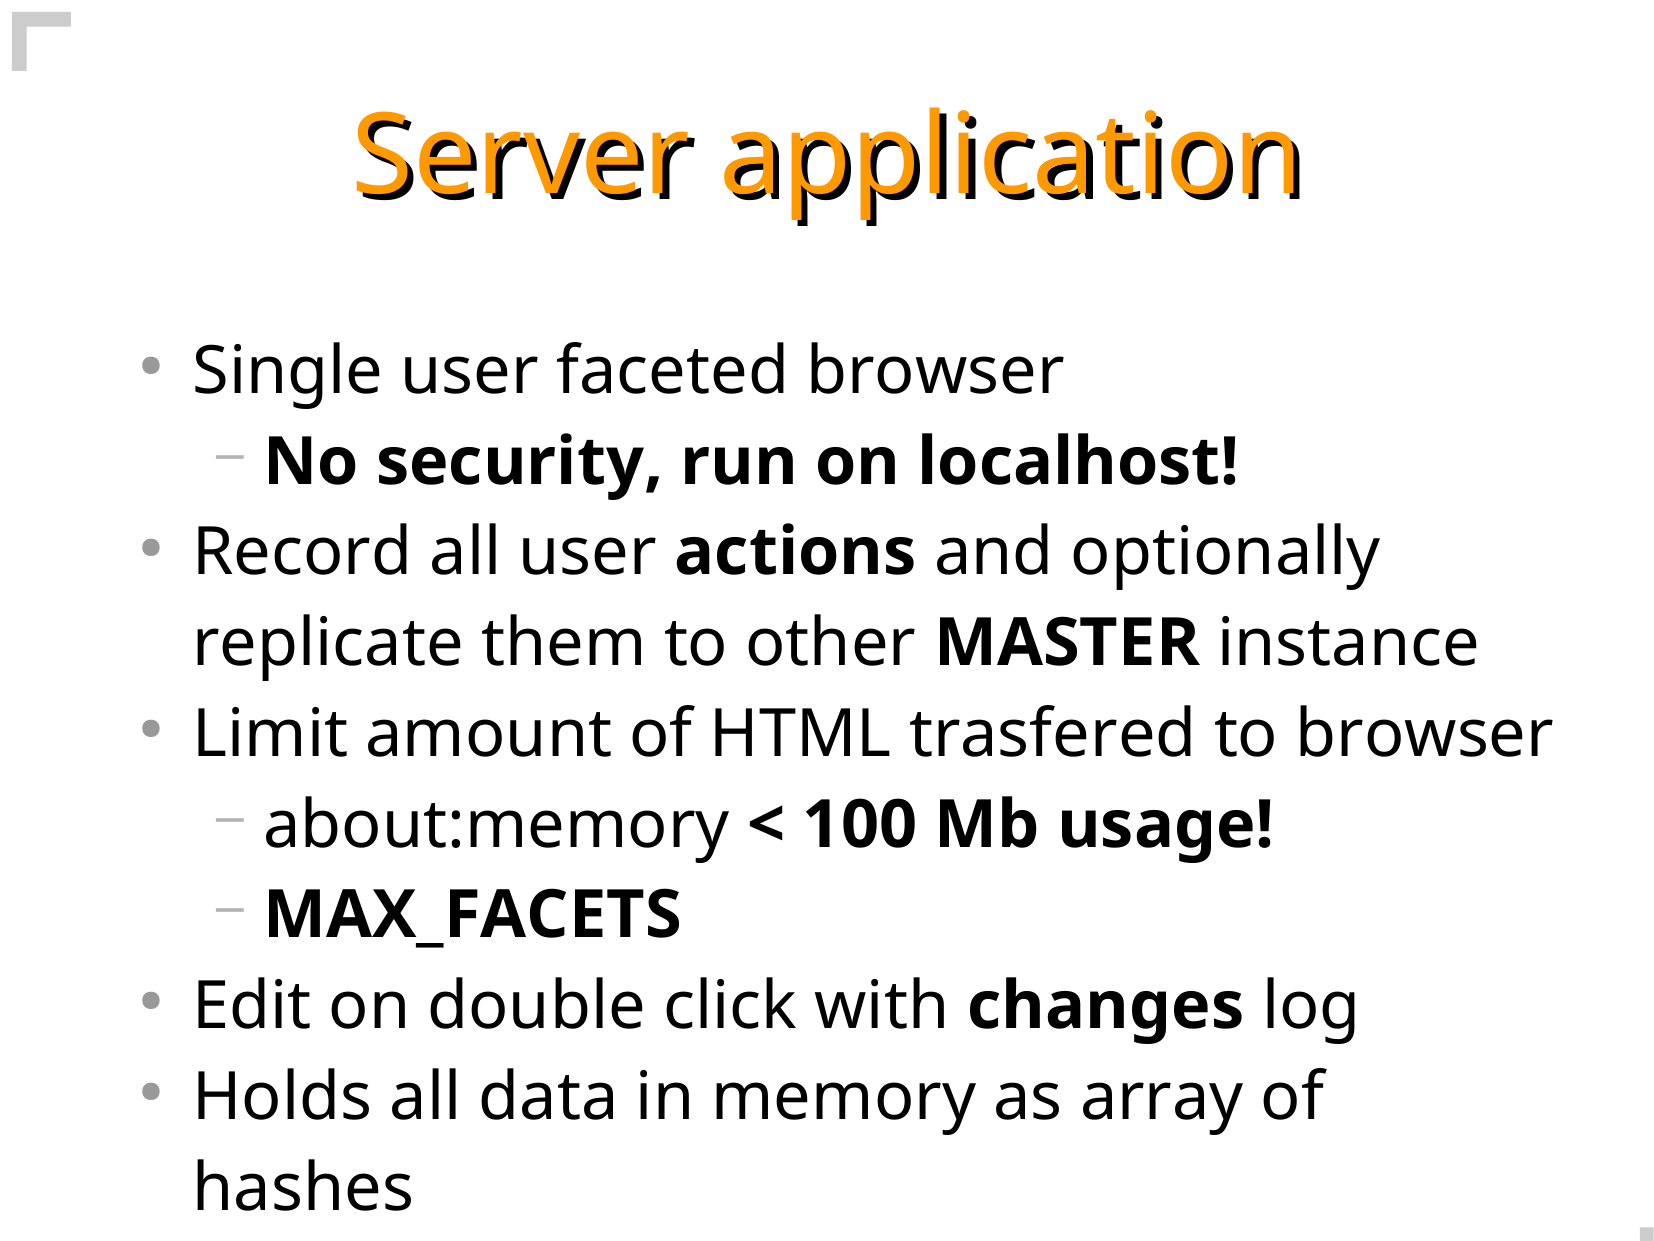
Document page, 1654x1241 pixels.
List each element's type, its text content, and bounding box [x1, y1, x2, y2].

list Single user faceted browser No security, run on localhost! Record all user actions and optionally replicate them to other MASTER instance Limit amount of HTML trasfered to browser about:memory < 100 Mb usage! MAX_FACETS Edit on double click with changes log Holds all data in memory as array of hashes Analyzes data lazily (numeric, unique) [121, 322, 1561, 1132]
title Server application [121, 46, 1534, 254]
